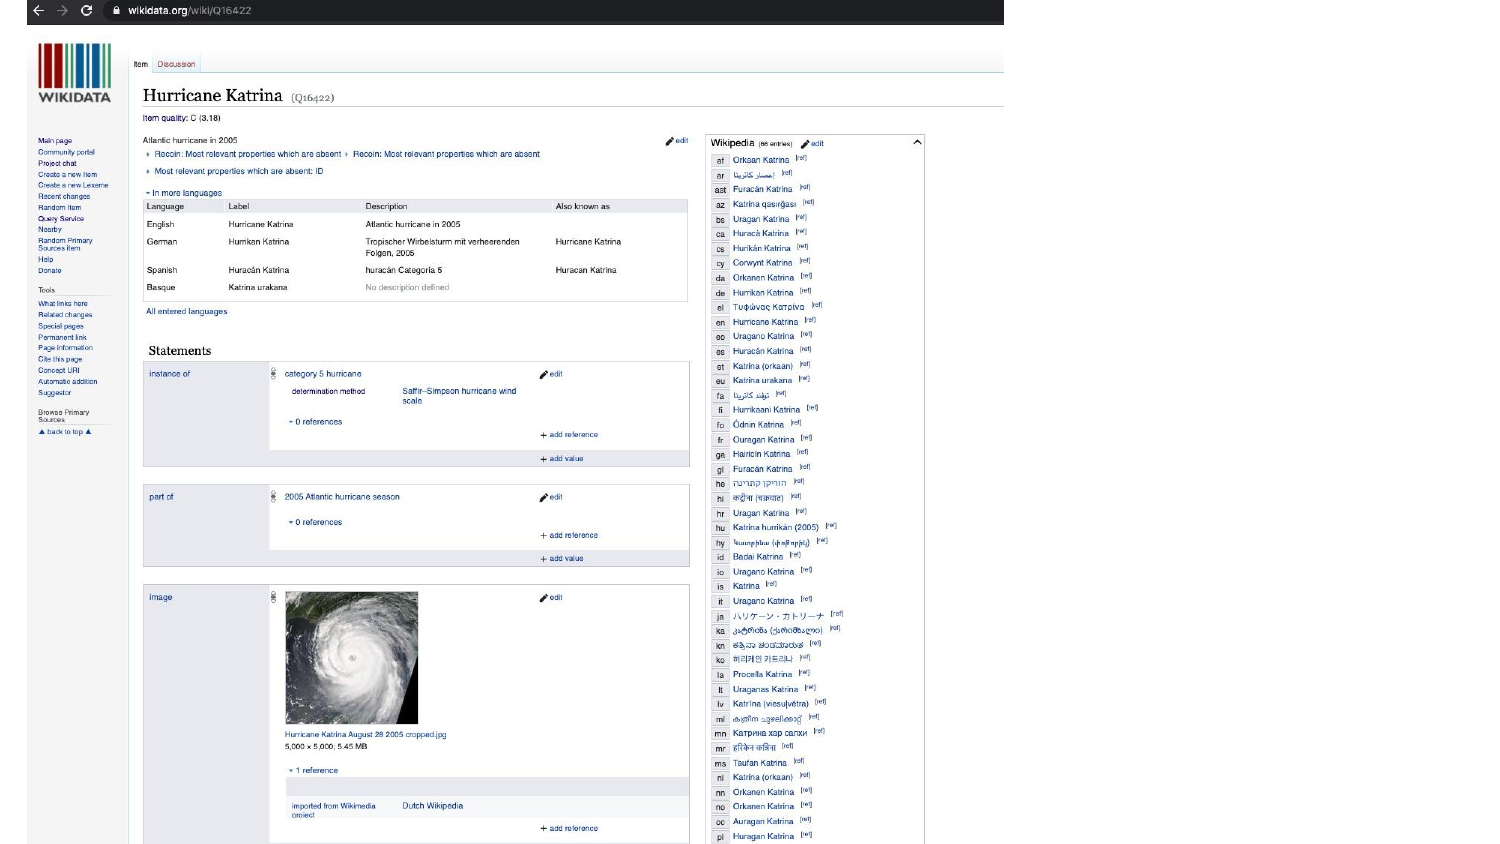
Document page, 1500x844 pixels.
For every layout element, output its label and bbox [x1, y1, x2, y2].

picture [27, 0, 1004, 844]
